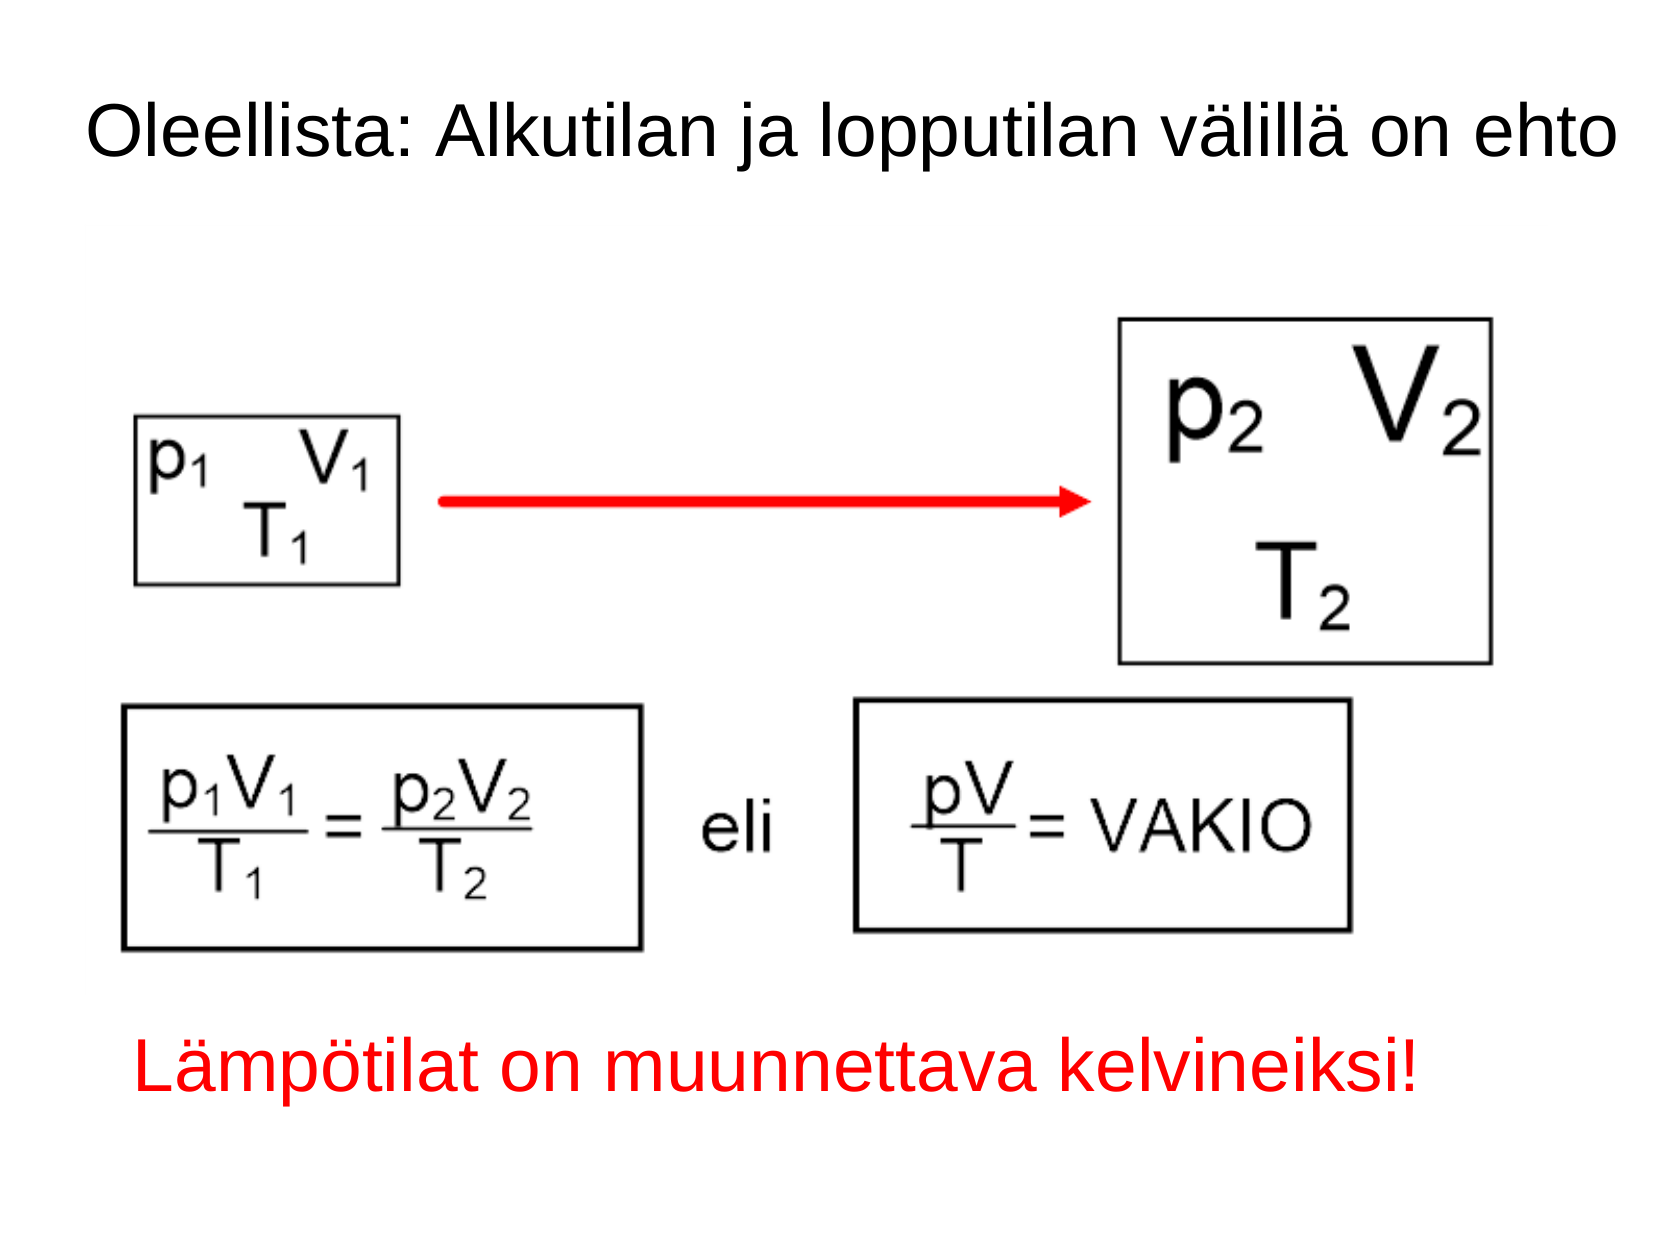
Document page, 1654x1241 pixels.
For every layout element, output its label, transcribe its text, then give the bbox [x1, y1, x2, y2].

text_box Lämpötilat on muunnettava kelvineiksi! [118, 1017, 1484, 1182]
picture [84, 224, 1548, 995]
text_box Oleellista: Alkutilan ja lopputilan välillä on ehto [70, 82, 1636, 241]
